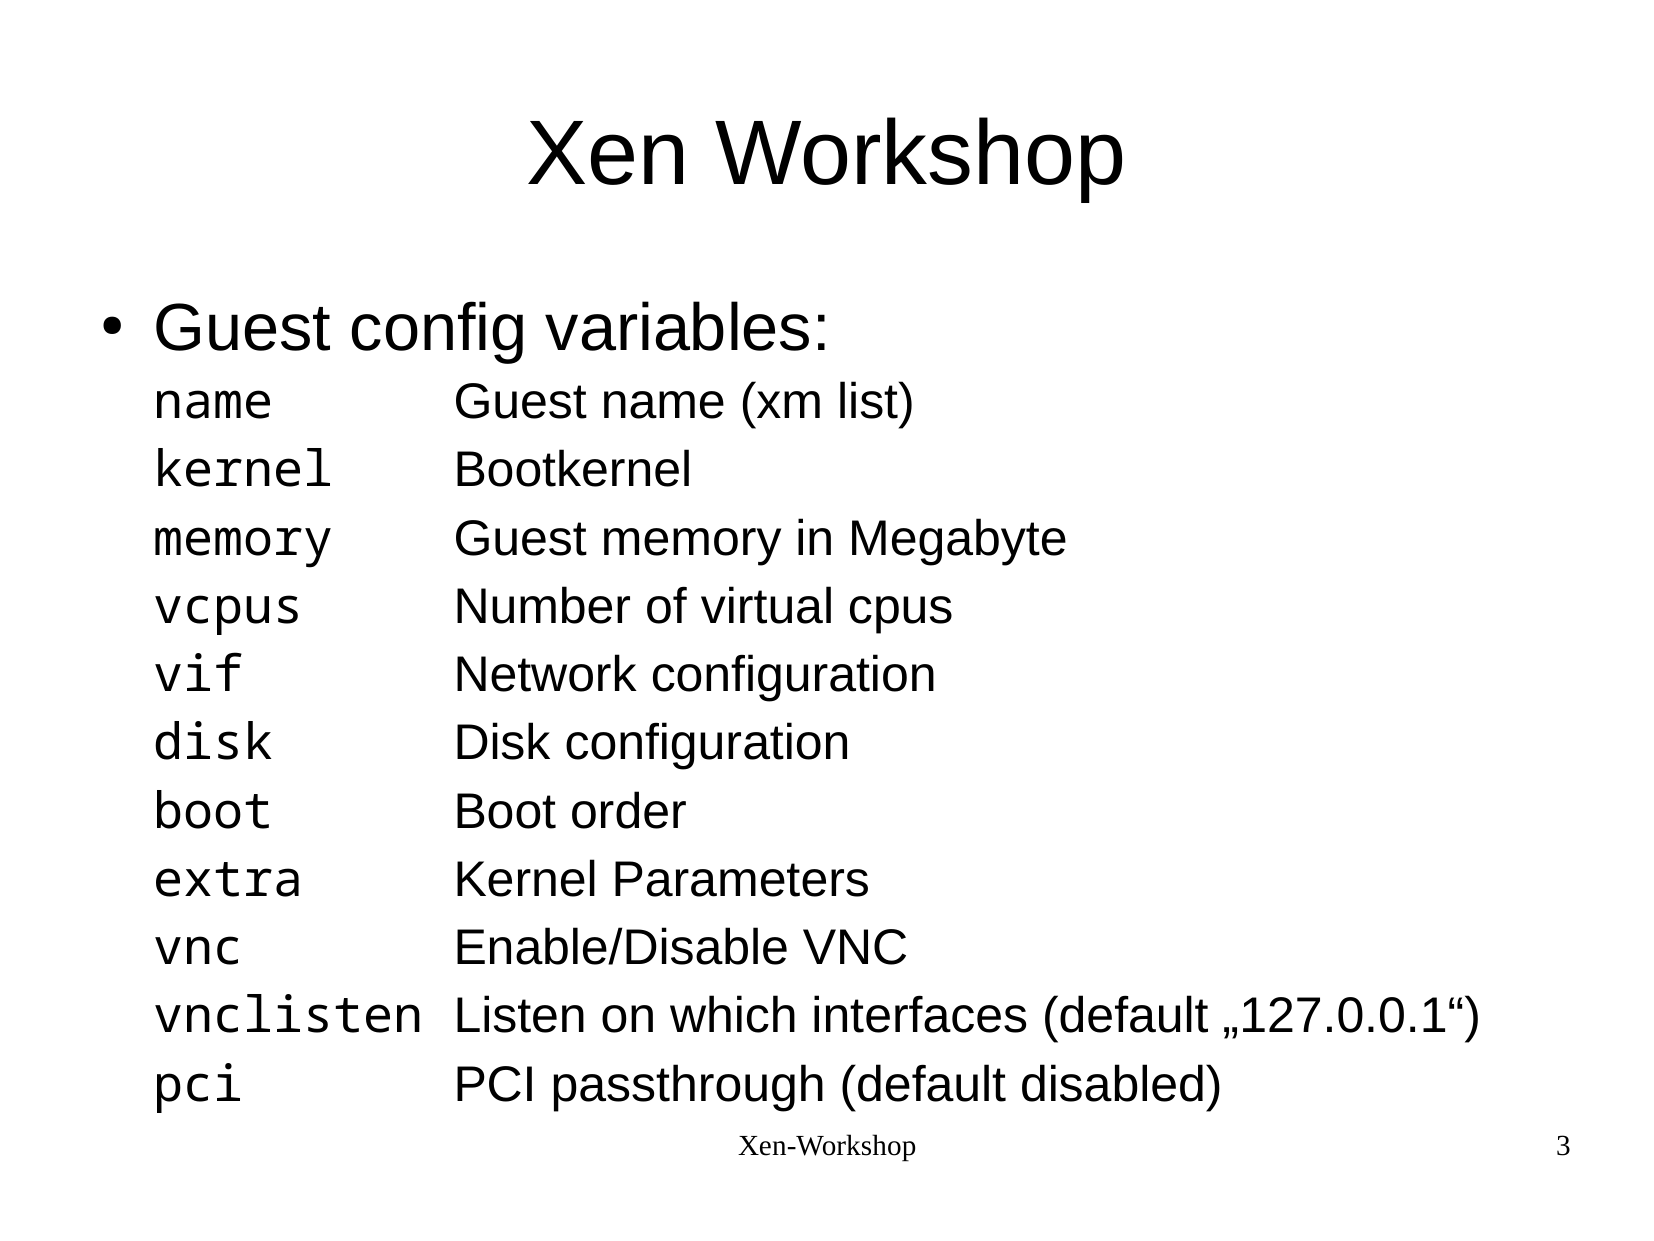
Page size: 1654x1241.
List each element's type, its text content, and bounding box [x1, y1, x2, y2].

title Xen Workshop [82, 56, 1571, 250]
list Guest config variables: name Guest name (xm list) kernel Bootkernel memory Guest memory in Megabyte vcpus Number of virtual cpus vif Network configuration disk Disk configuration boot Boot order extra Kernel Parameters vnc Enable/Disable VNC vnclisten Listen on which interfaces (default „127.0.0.1“) pci PCI passthrough (default disabled) [82, 290, 1571, 1094]
